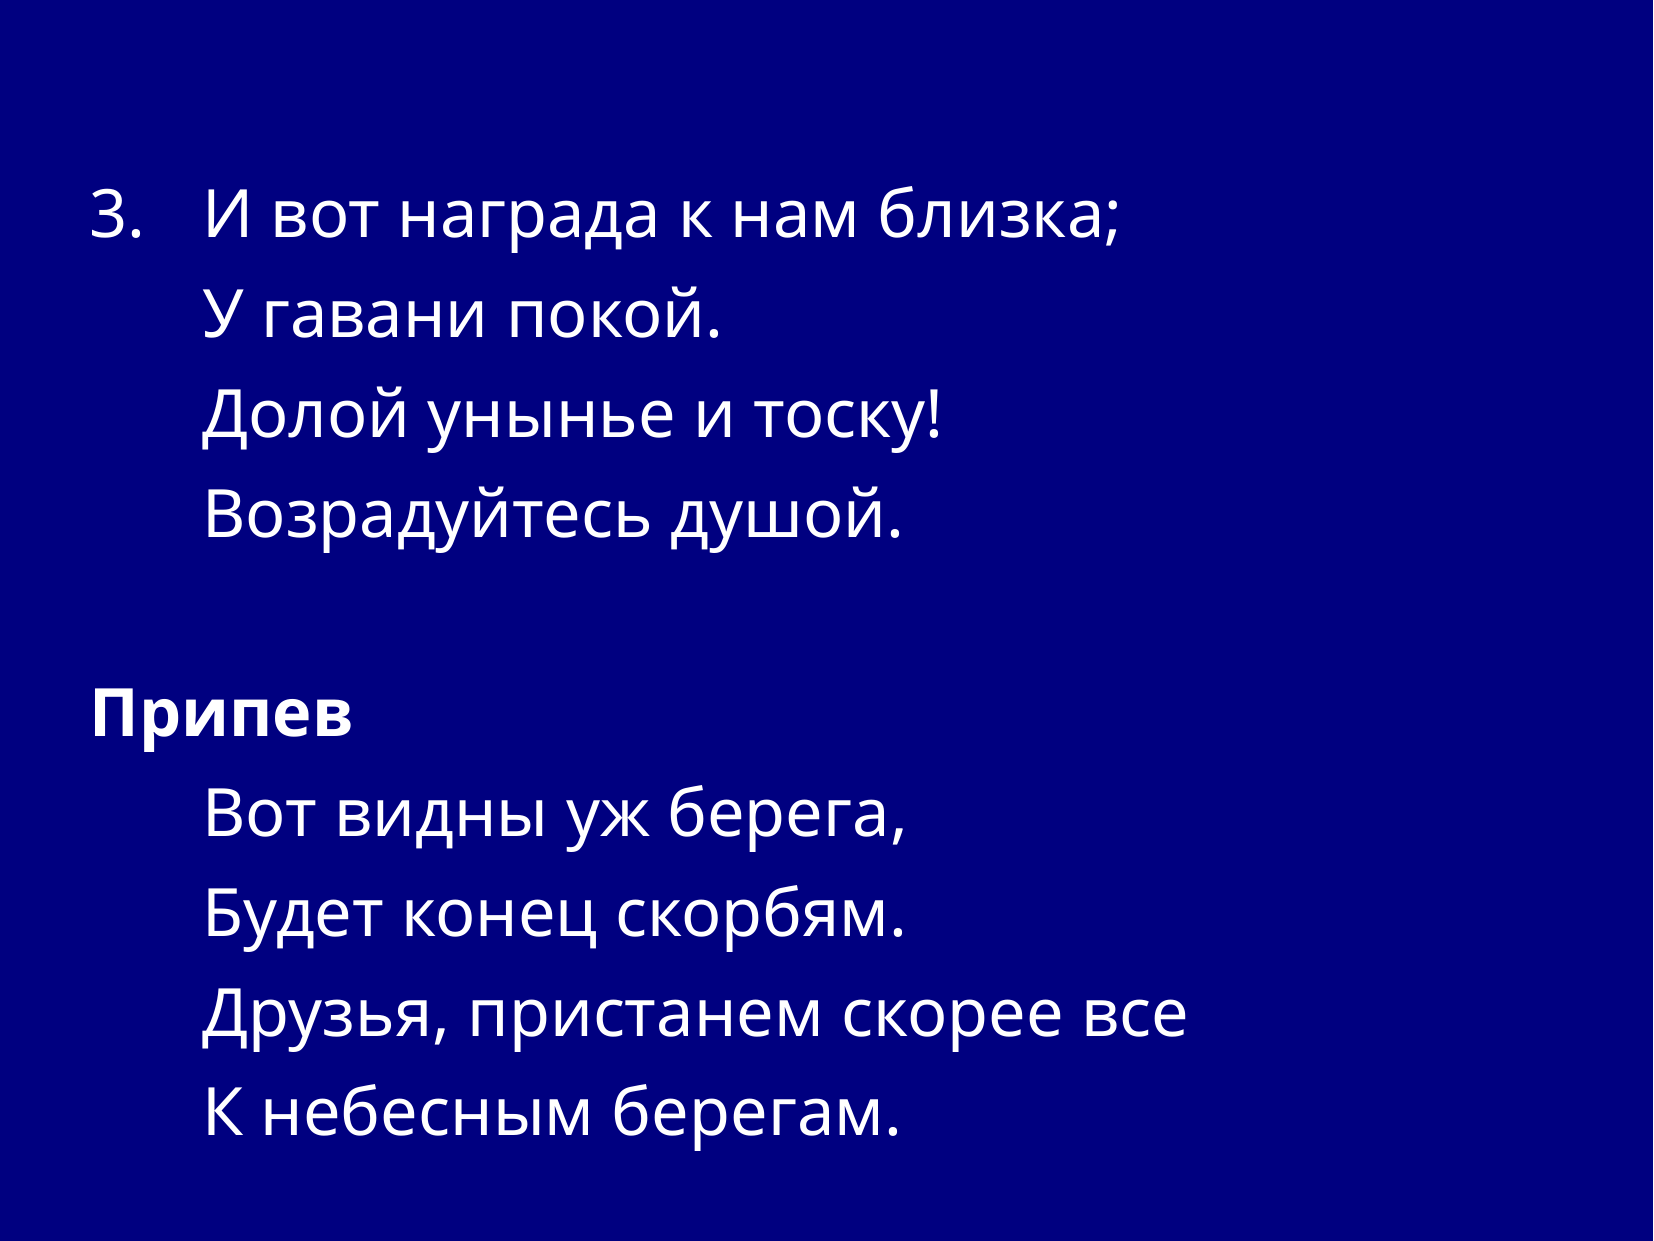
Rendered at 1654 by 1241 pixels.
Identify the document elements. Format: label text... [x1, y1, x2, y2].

text_box 3. И вот награда к нам близка; У гавани покой. Долой унынье и тоску! Возрадуйтесь душой. Припев Вот видны уж берега, Будет конец скорбям. Друзья, пристанем скорее все К небесным берегам. [75, 150, 1576, 1163]
